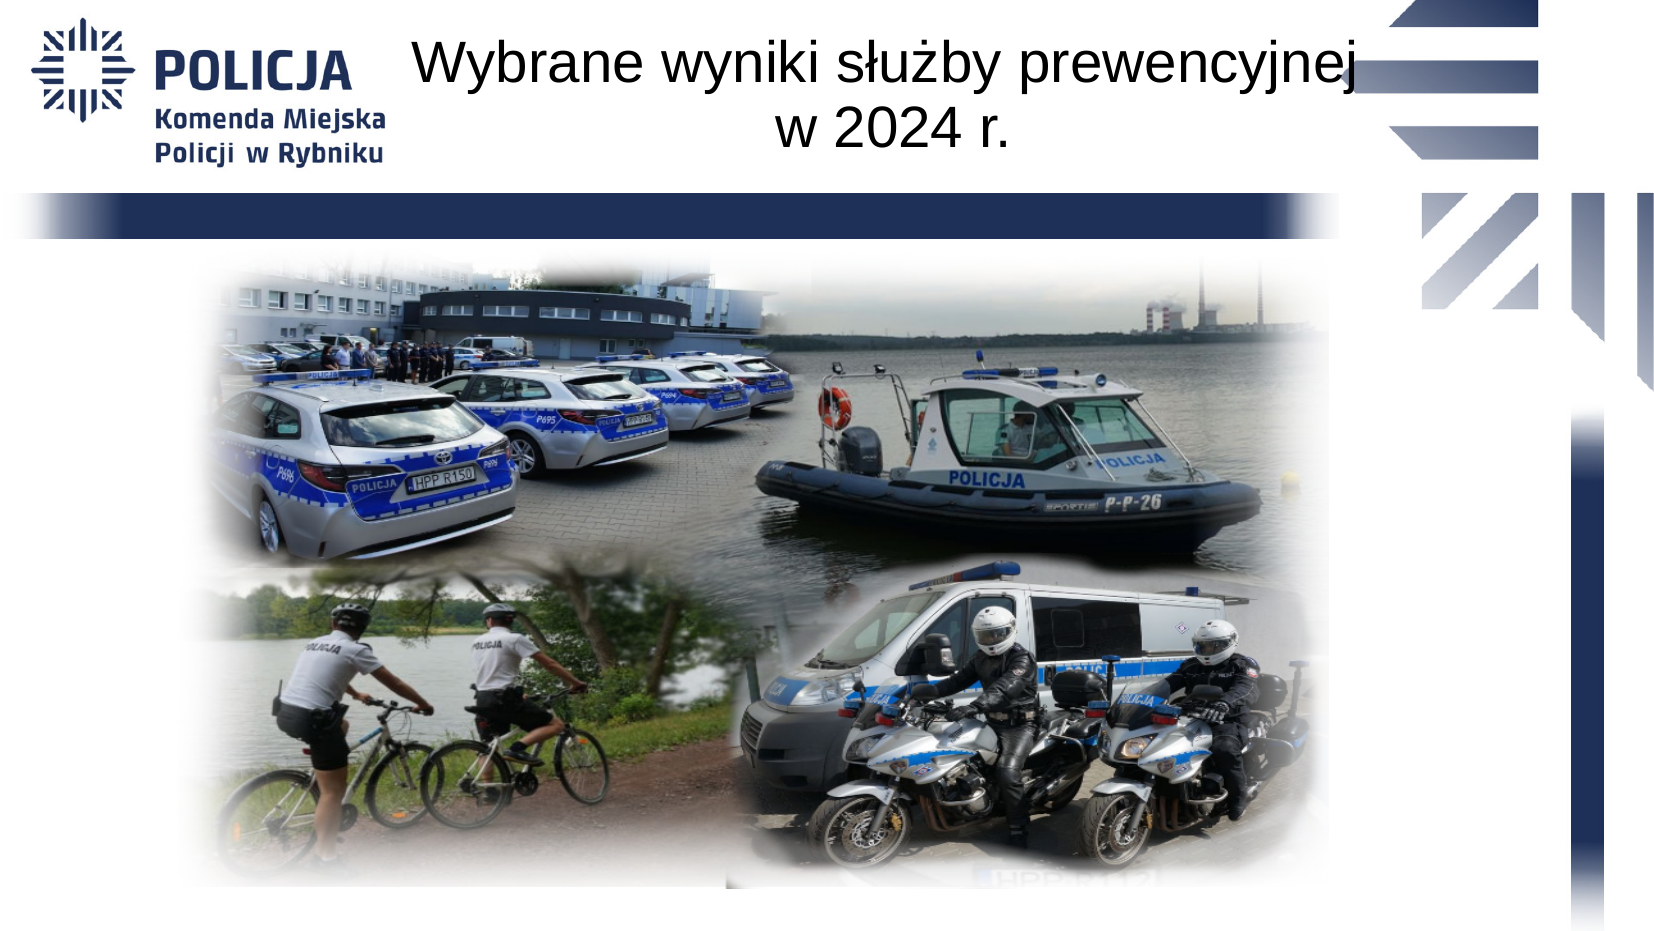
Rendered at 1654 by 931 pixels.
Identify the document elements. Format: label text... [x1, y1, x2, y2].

picture [0, 0, 1654, 931]
title Wybrane wyniki służby prewencyjnej w 2024 r. [141, 0, 1630, 189]
